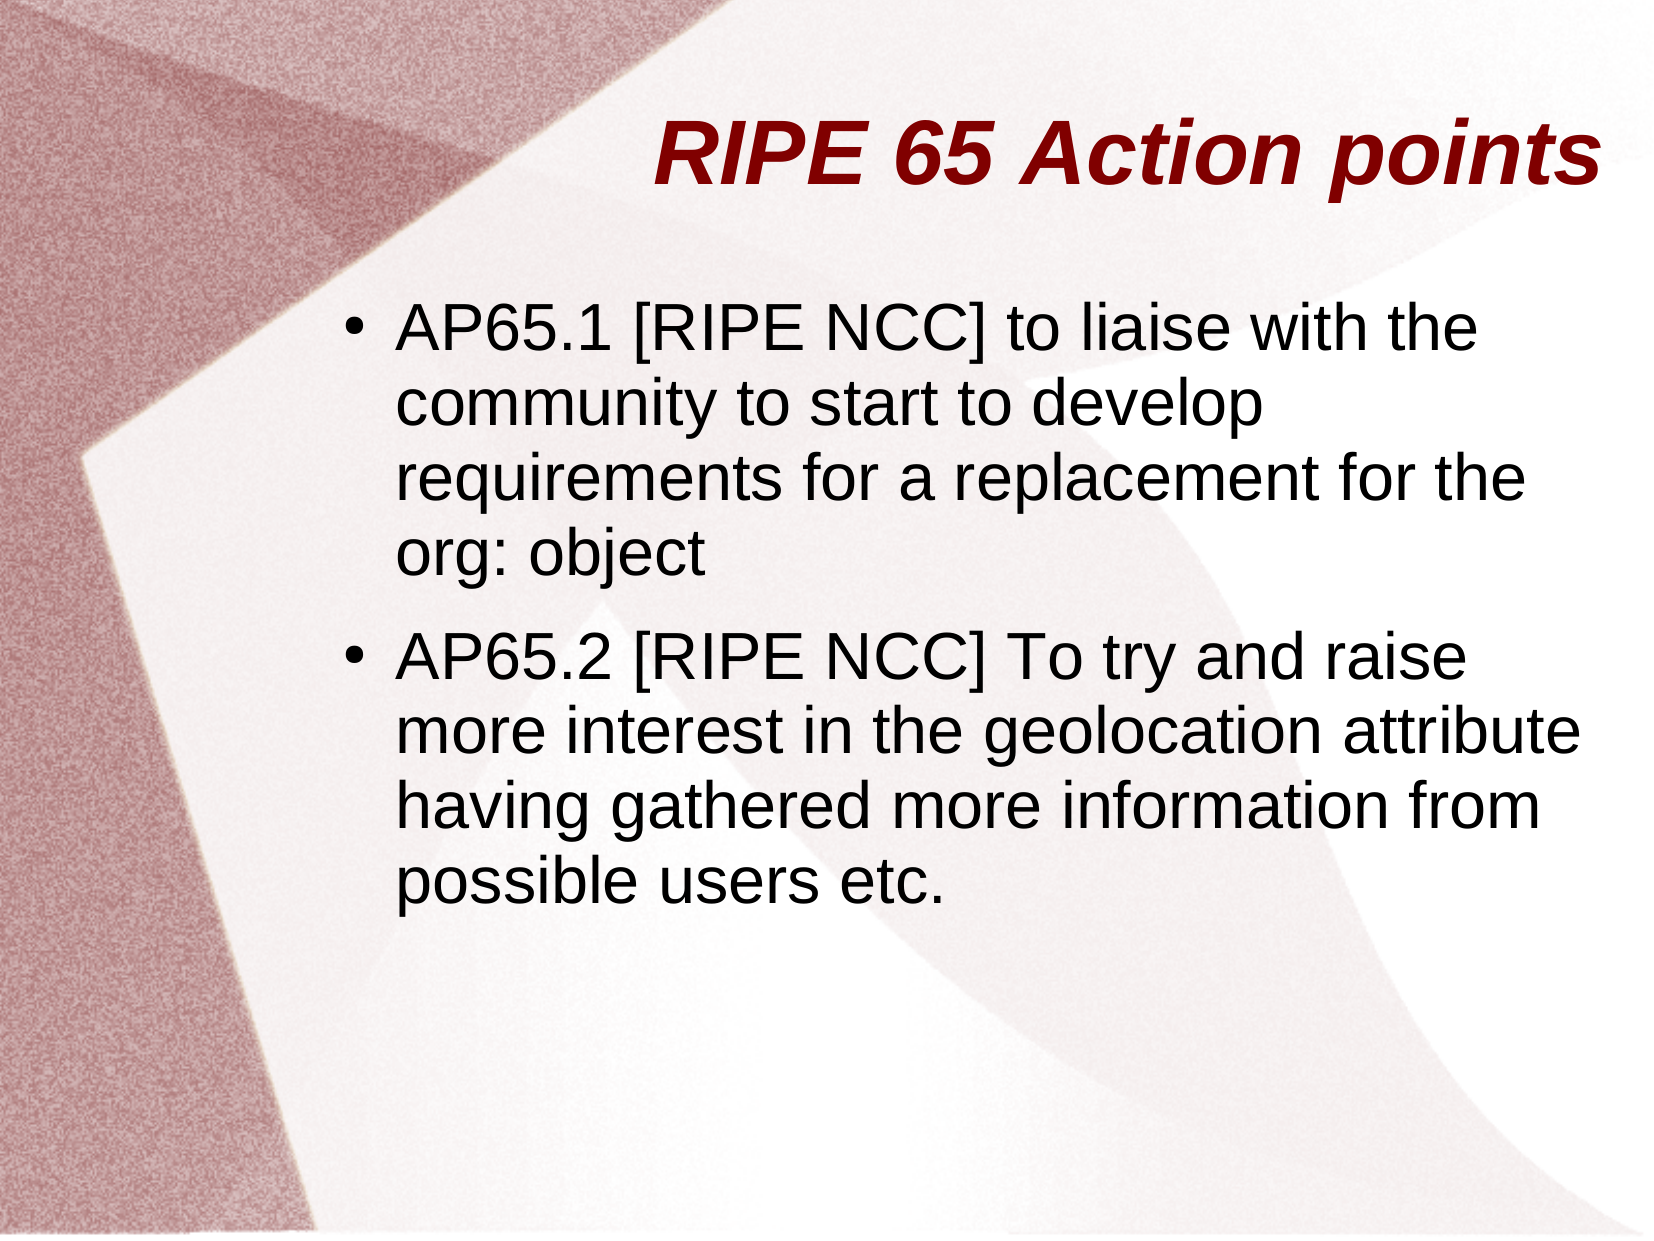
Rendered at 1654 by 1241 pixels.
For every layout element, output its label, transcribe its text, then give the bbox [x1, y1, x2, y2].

list AP65.1 [RIPE NCC] to liaise with the community to start to develop requirements for a replacement for the org: object AP65.2 [RIPE NCC] To try and raise more interest in the geolocation attribute having gathered more information from possible users etc. [324, 290, 1601, 918]
title RIPE 65 Action points [596, 56, 1607, 250]
picture [0, 0, 1654, 1241]
